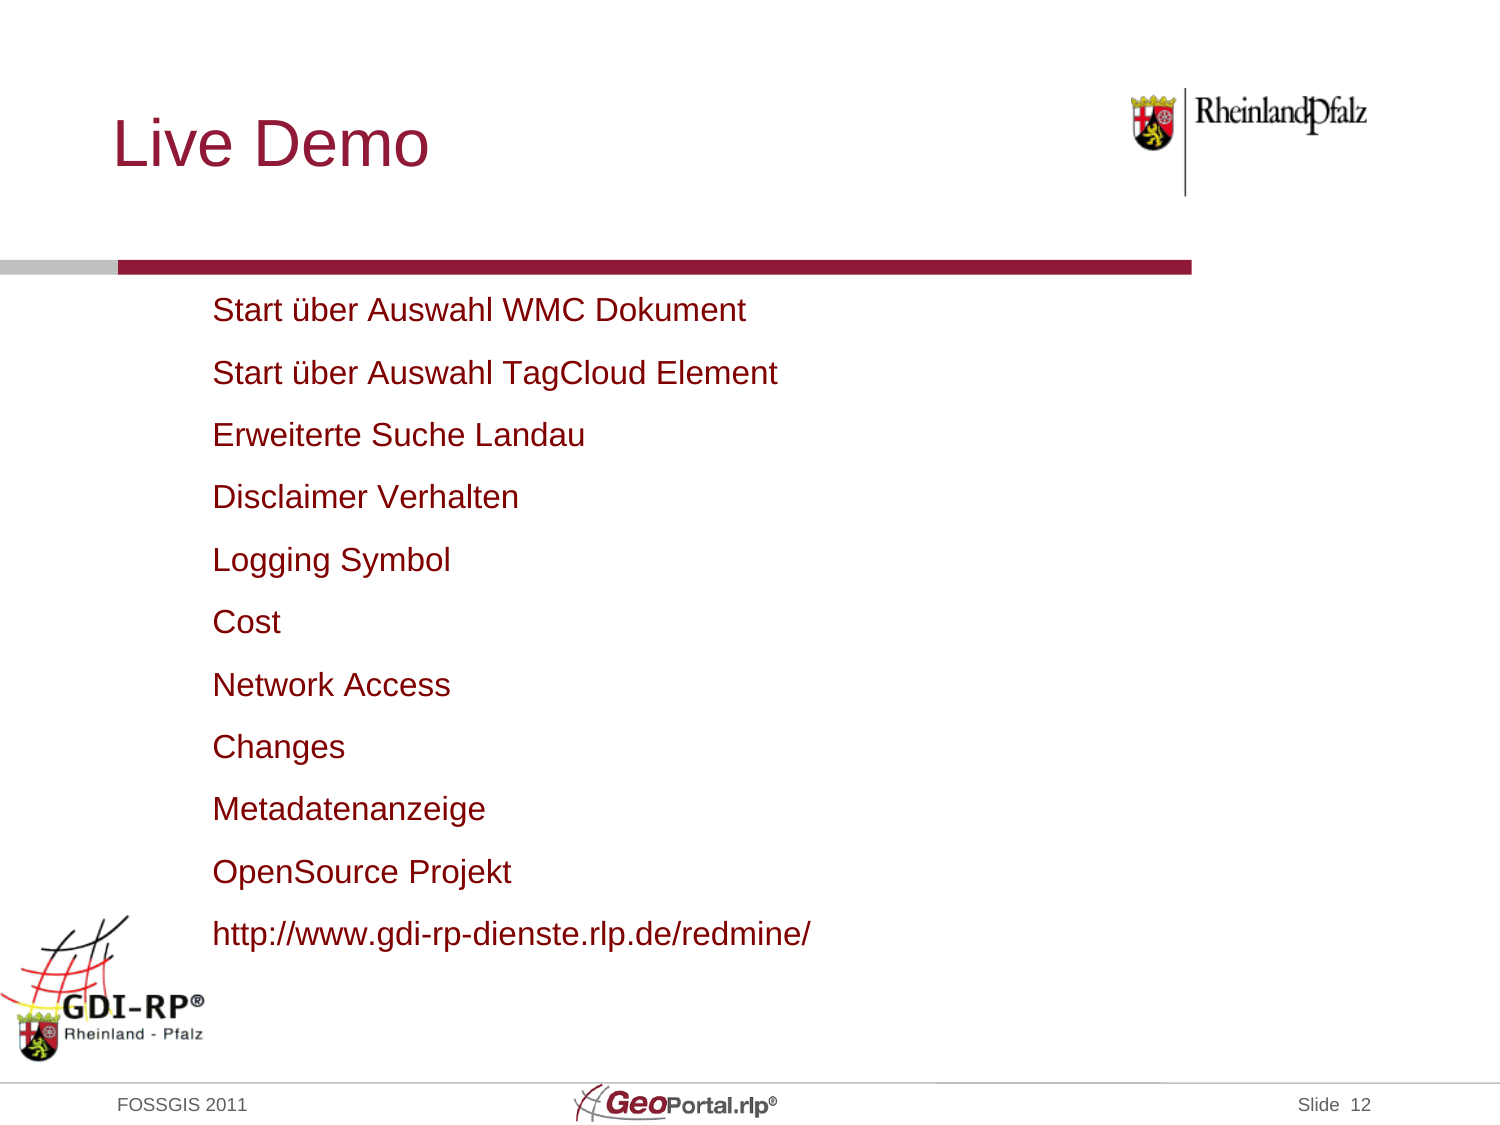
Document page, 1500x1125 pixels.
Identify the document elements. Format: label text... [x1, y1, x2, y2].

list Start über Auswahl WMC Dokument Start über Auswahl TagCloud Element Erweiterte Suche Landau Disclaimer Verhalten Logging Symbol Cost Network Access Changes Metadatenanzeige OpenSource Projekt http://www.gdi-rp-dienste.rlp.de/redmine/ [212, 295, 1196, 1125]
picture [1131, 88, 1447, 198]
picture [0, 915, 207, 1063]
title Live Demo [112, 63, 1071, 224]
